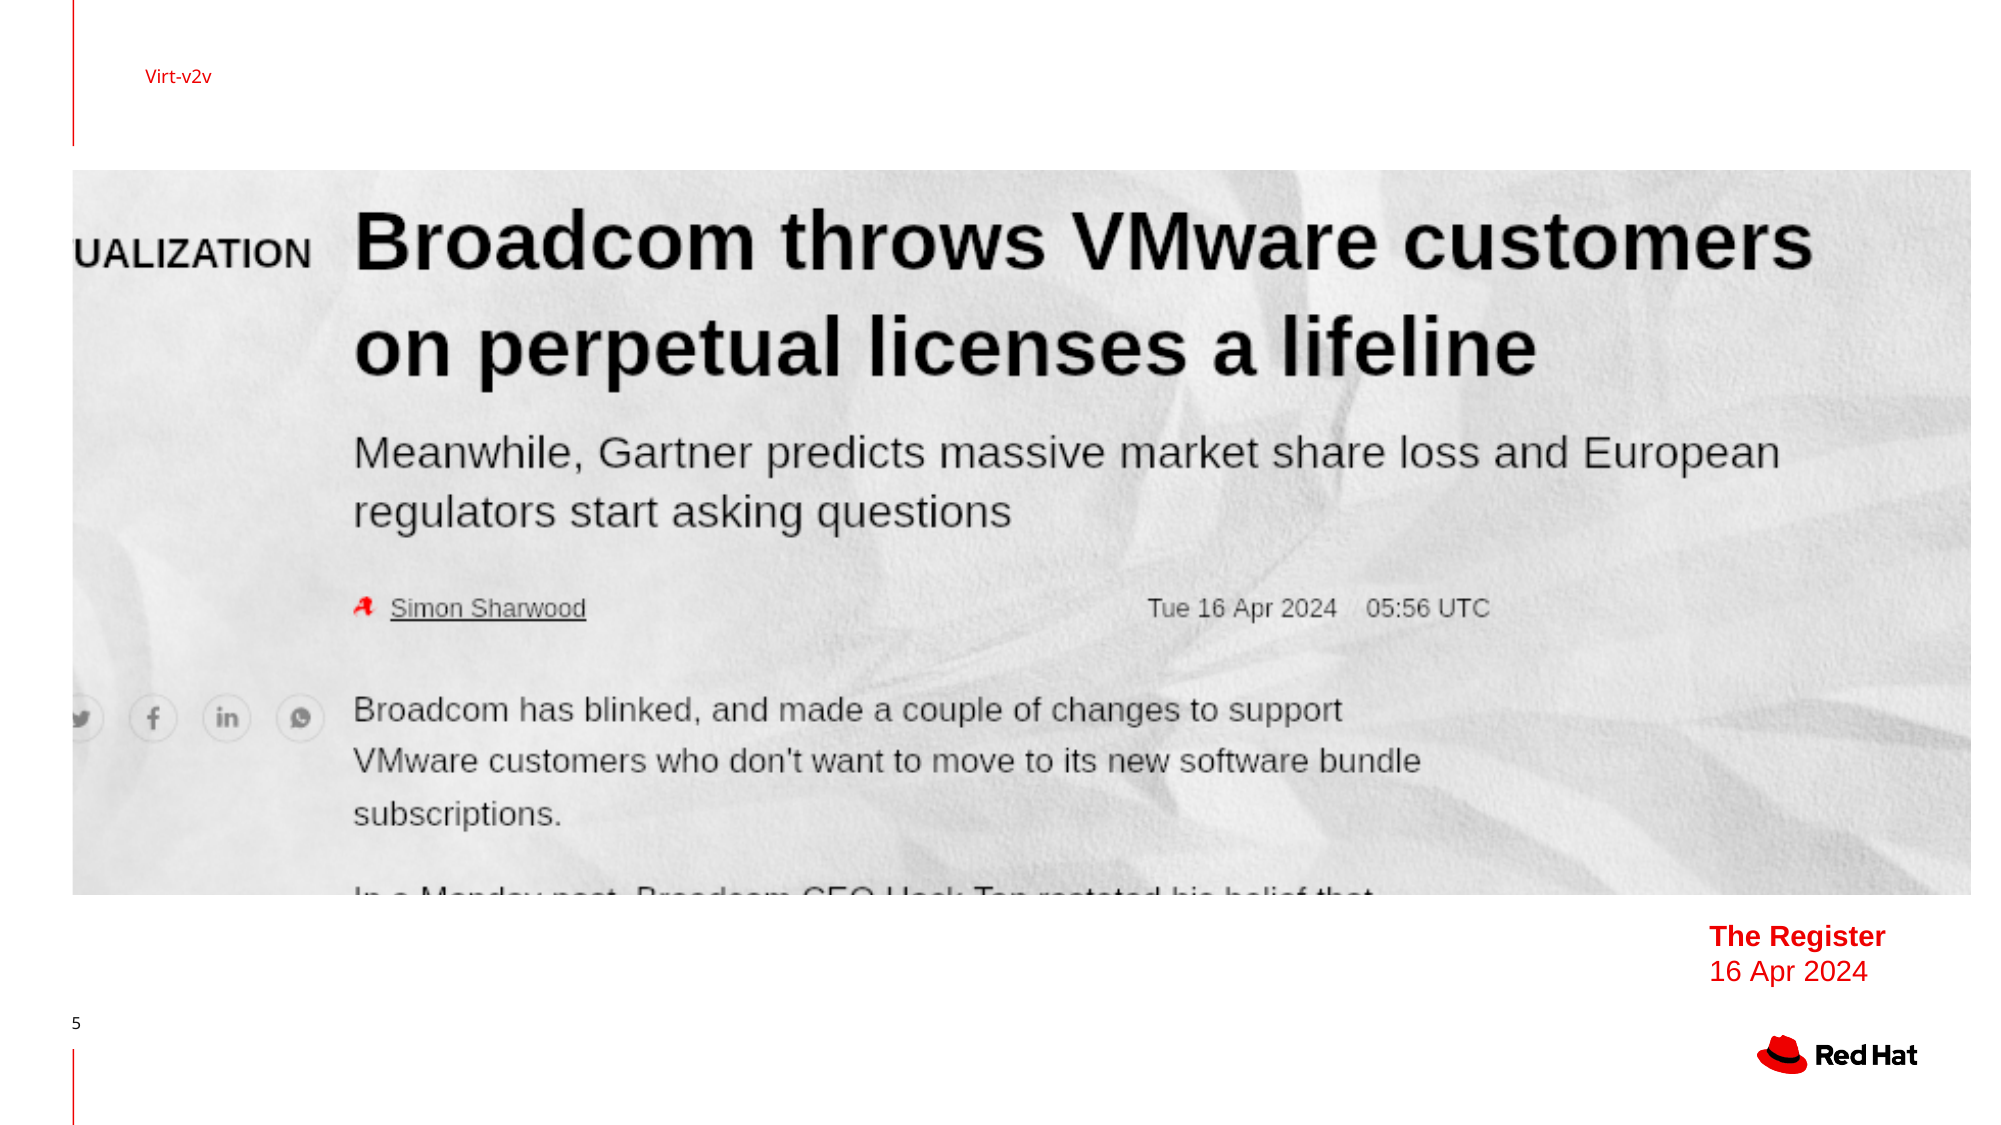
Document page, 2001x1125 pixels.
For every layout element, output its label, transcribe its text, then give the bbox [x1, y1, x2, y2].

text_box The Register 16 Apr 2024 [1694, 909, 1907, 1037]
picture [1757, 1035, 1918, 1074]
picture [72, 170, 1971, 895]
text_box Virt-v2v [73, 9, 918, 144]
